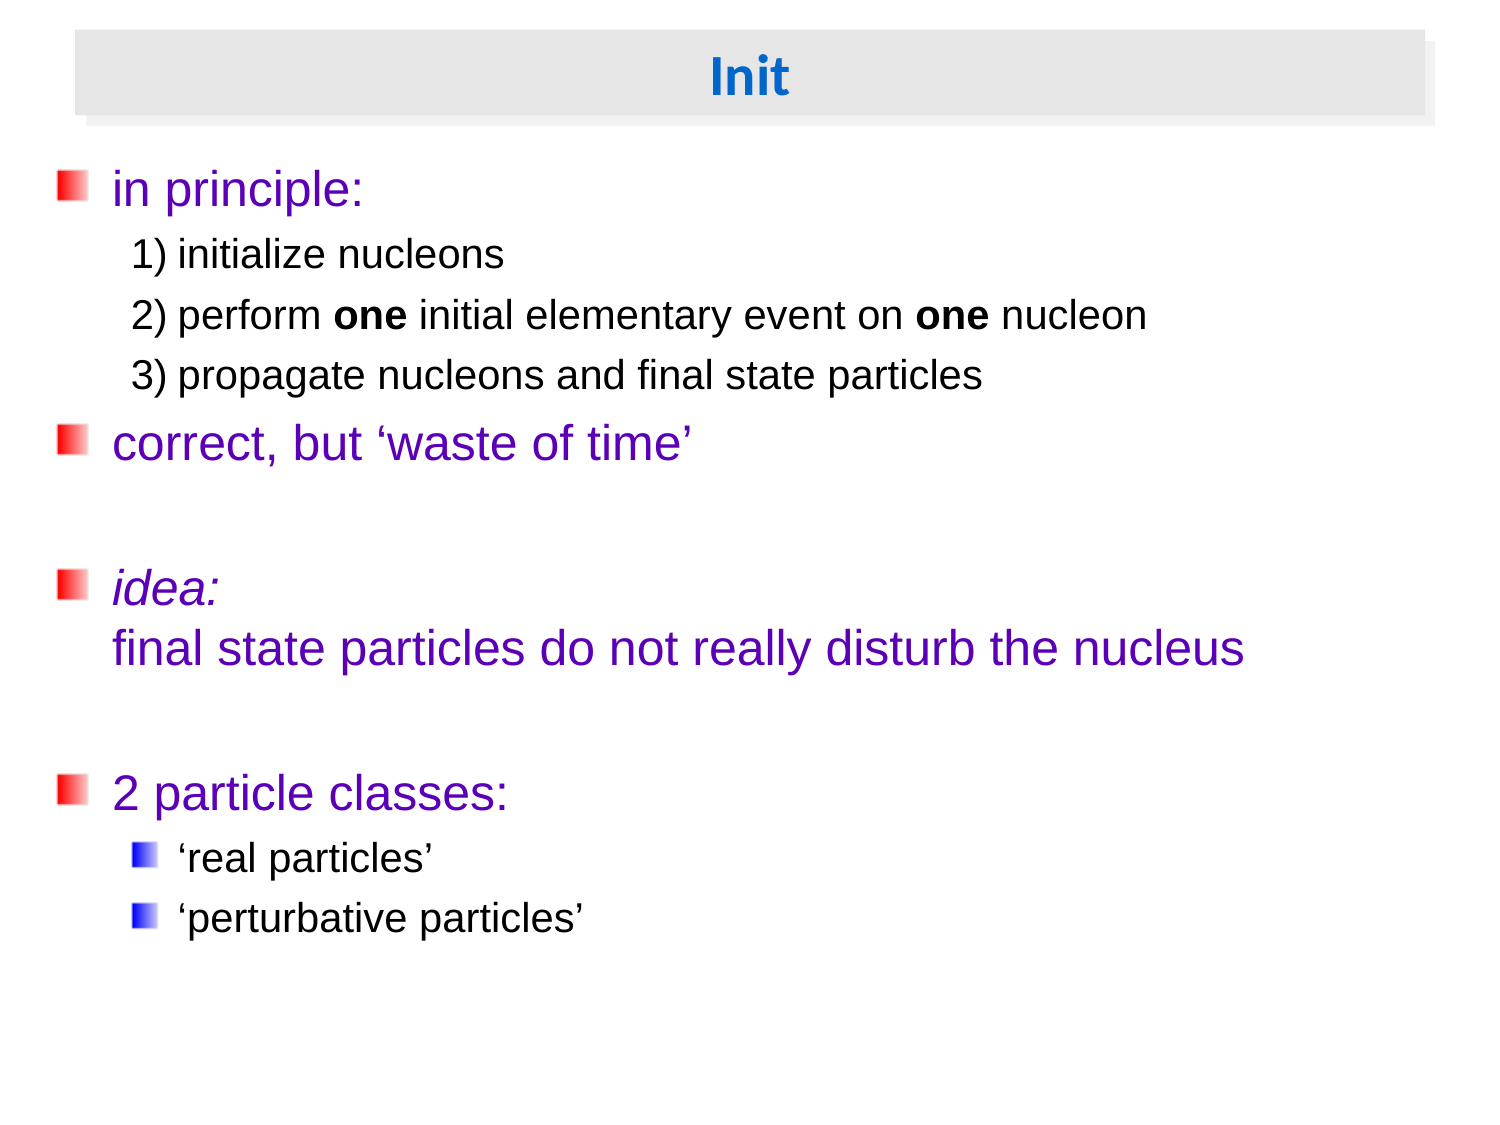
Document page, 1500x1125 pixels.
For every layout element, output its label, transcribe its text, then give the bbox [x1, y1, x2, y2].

list in principle: initialize nucleons perform one initial elementary event on one nucleon propagate nucleons and final state particles correct, but ‘waste of time’ idea: final state particles do not really disturb the nucleus 2 particle classes: ‘real particles’ ‘perturbative particles’ [41, 148, 1459, 1093]
title Init [75, 29, 1426, 116]
